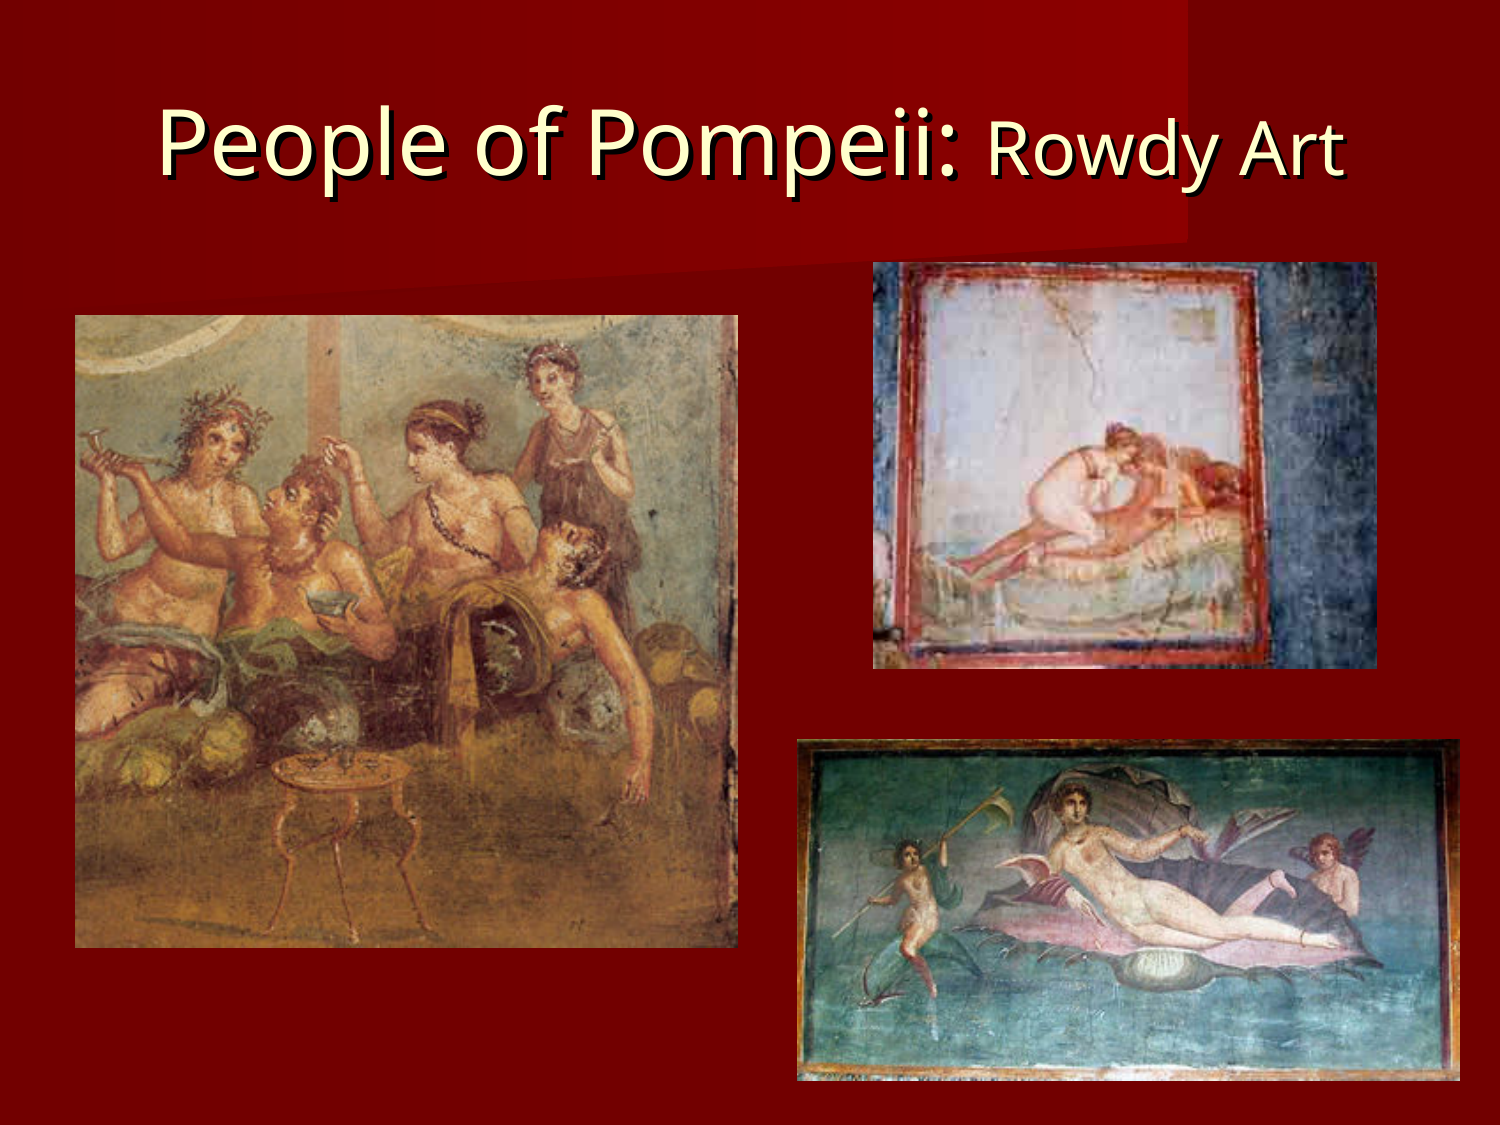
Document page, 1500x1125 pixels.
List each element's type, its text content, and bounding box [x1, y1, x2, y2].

picture [797, 739, 1460, 1081]
picture [873, 262, 1377, 670]
title People of Pompeii: Rowdy Art [75, 45, 1426, 233]
picture [75, 315, 738, 948]
